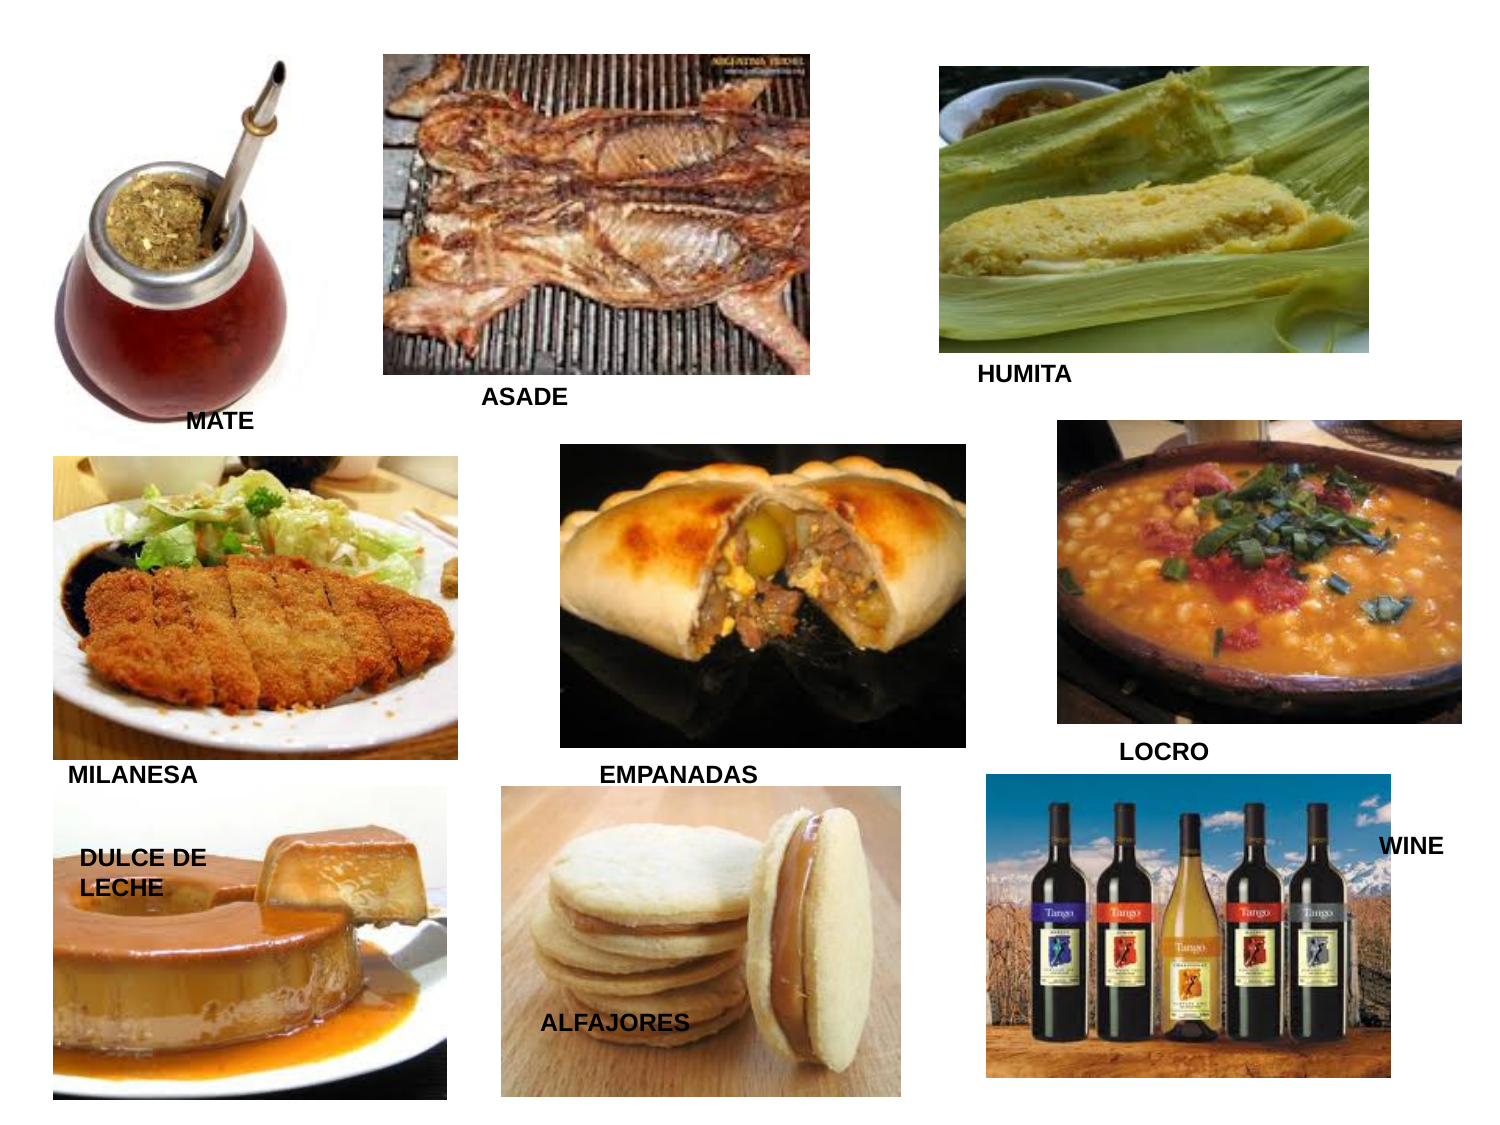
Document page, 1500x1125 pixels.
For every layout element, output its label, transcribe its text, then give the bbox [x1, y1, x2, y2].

picture [53, 456, 458, 760]
text_box EMPANADAS [584, 751, 821, 786]
picture [1057, 420, 1462, 724]
picture [986, 793, 1391, 1079]
text_box MATE [171, 397, 337, 442]
text_box MILANESA [53, 751, 254, 786]
picture [501, 786, 901, 1097]
picture [939, 66, 1369, 353]
picture [383, 54, 810, 375]
text_box ALFAJORES [525, 999, 727, 1045]
text_box HUMITA [962, 350, 1152, 395]
text_box LOCRO [1104, 727, 1294, 773]
text_box DULCE DE LECHE [64, 834, 231, 909]
text_box ASADE [466, 373, 597, 419]
text_box WINE [1364, 822, 1471, 868]
picture [560, 444, 966, 748]
picture [41, 30, 335, 450]
picture [53, 786, 447, 1100]
